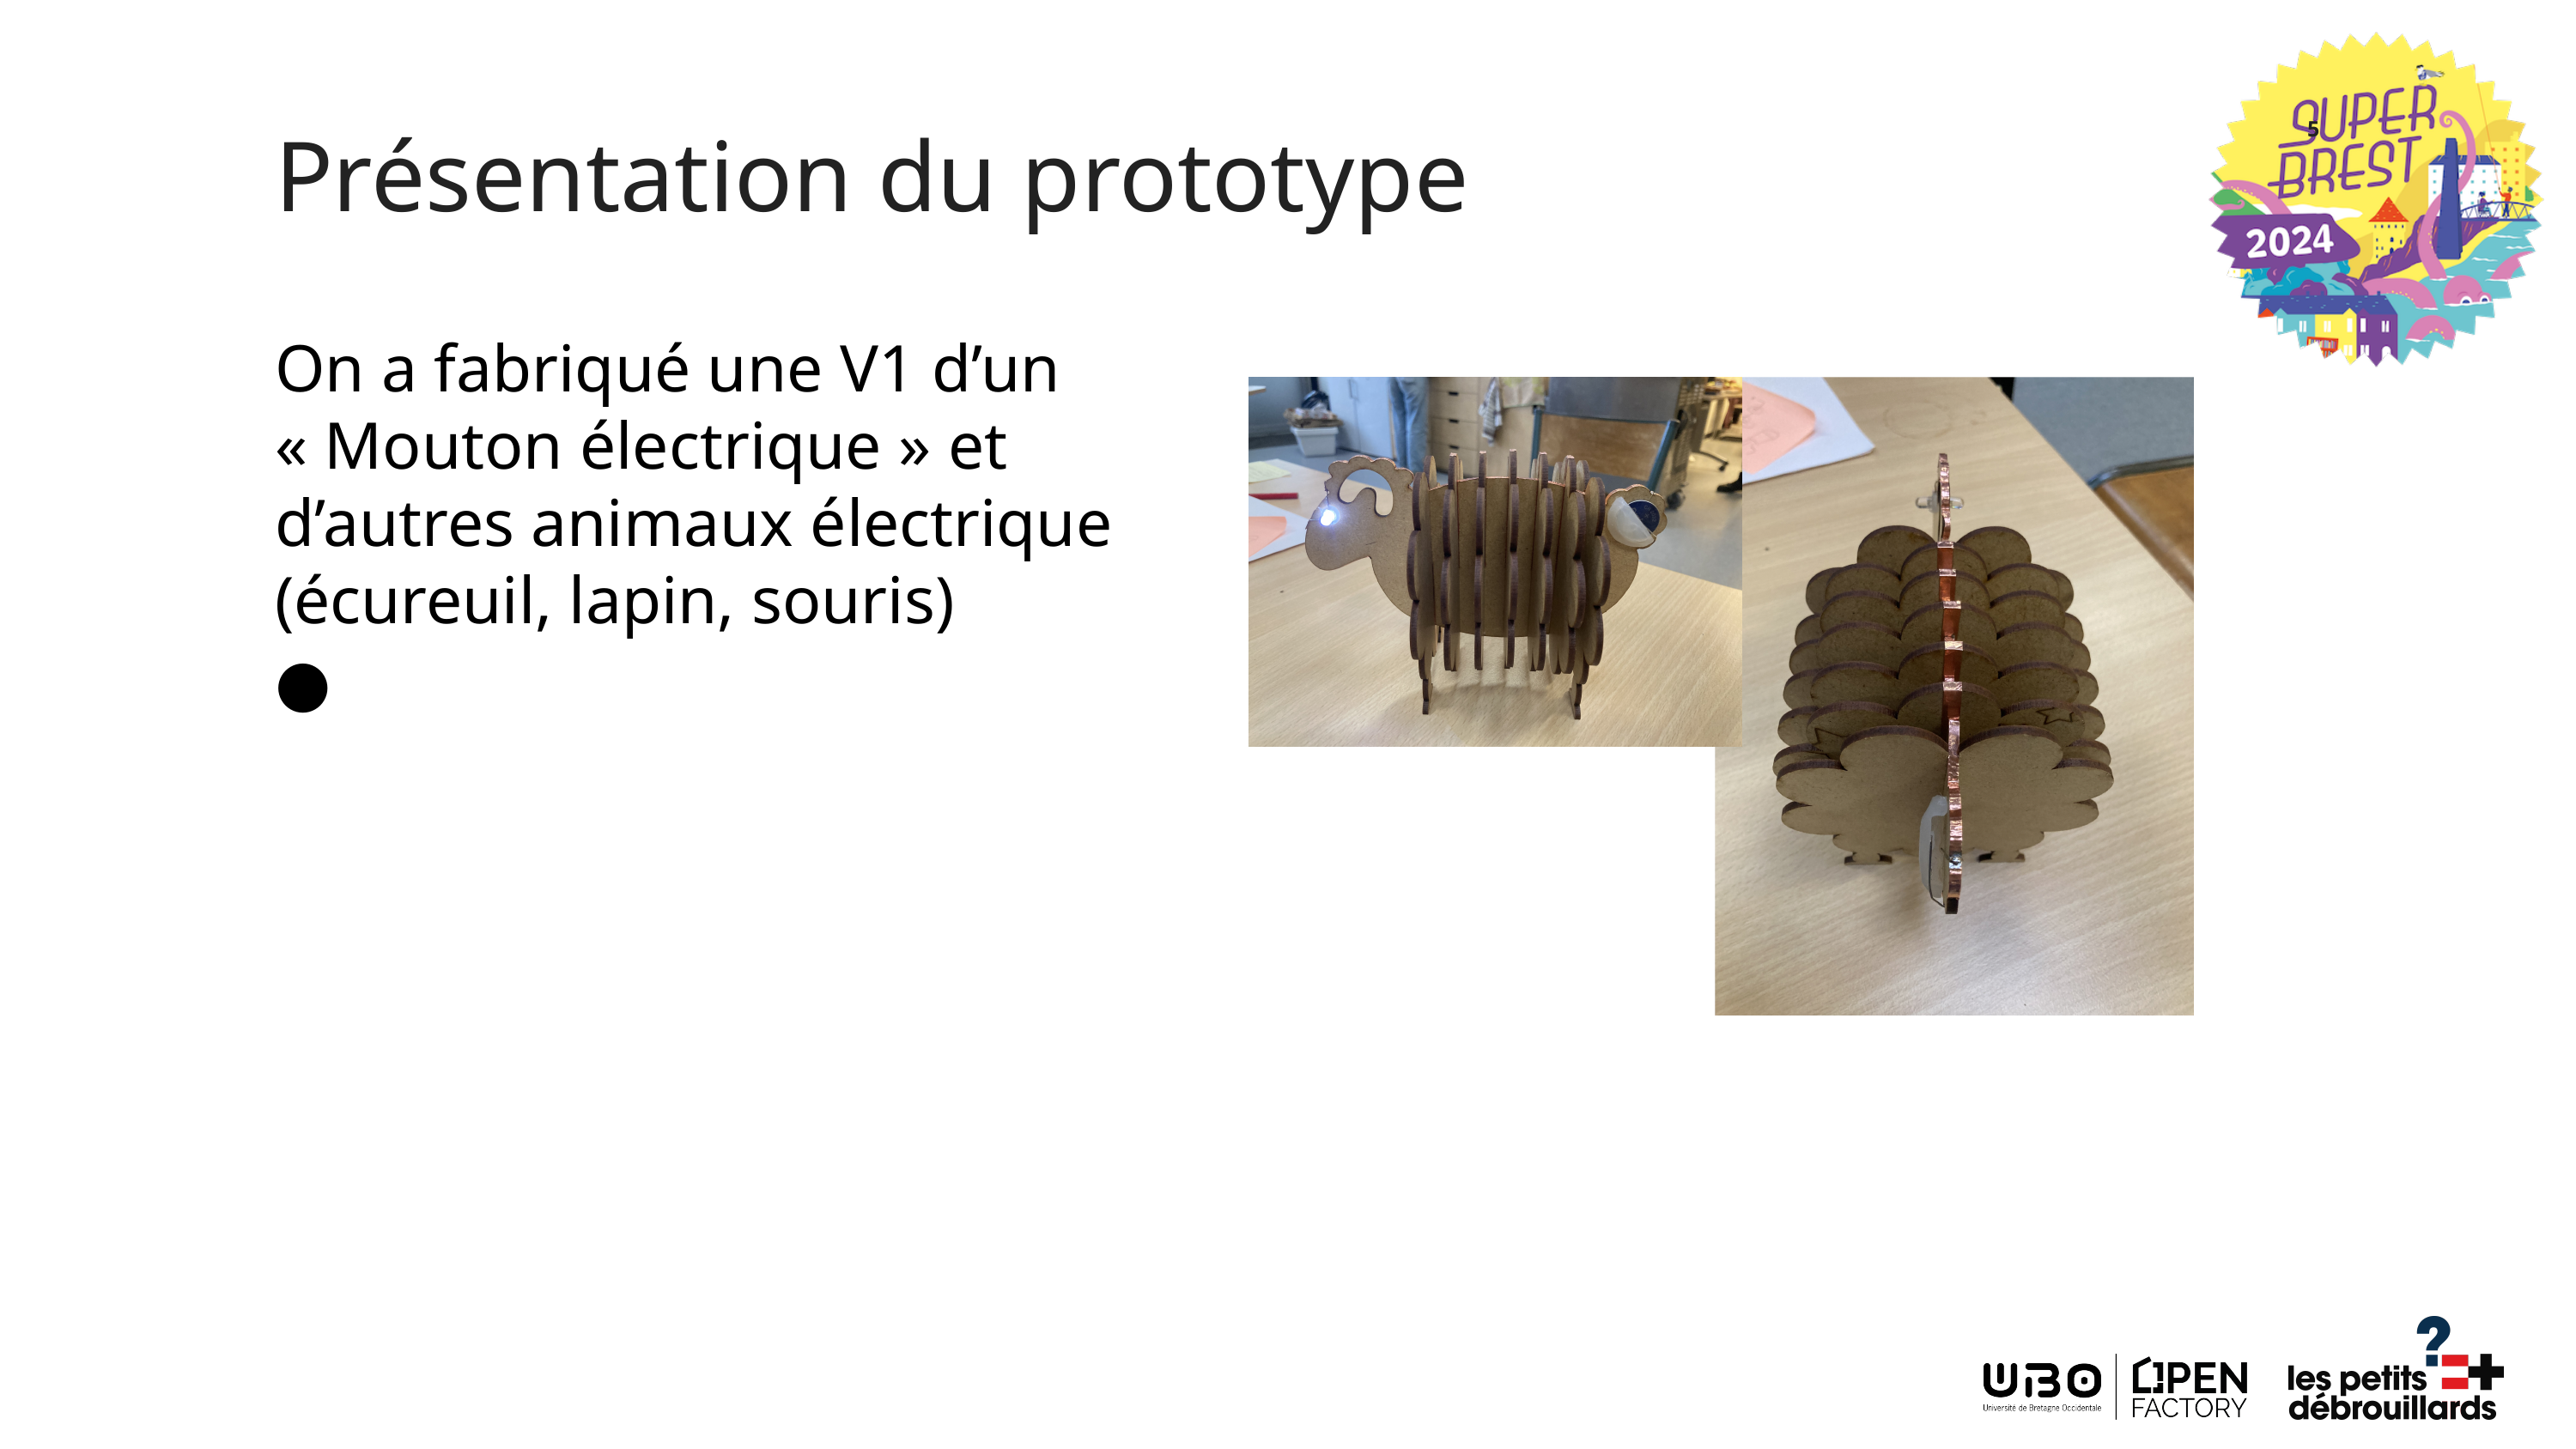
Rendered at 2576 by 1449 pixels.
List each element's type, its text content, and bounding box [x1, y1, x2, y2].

title Présentation du prototype [275, 111, 1742, 328]
picture [1249, 377, 2194, 1016]
text_box [2307, 93, 2456, 145]
list On a fabriqué une V1 d’un « Mouton électrique » et d’autres animaux électrique (écureuil, lapin, souris) [275, 327, 1127, 1122]
